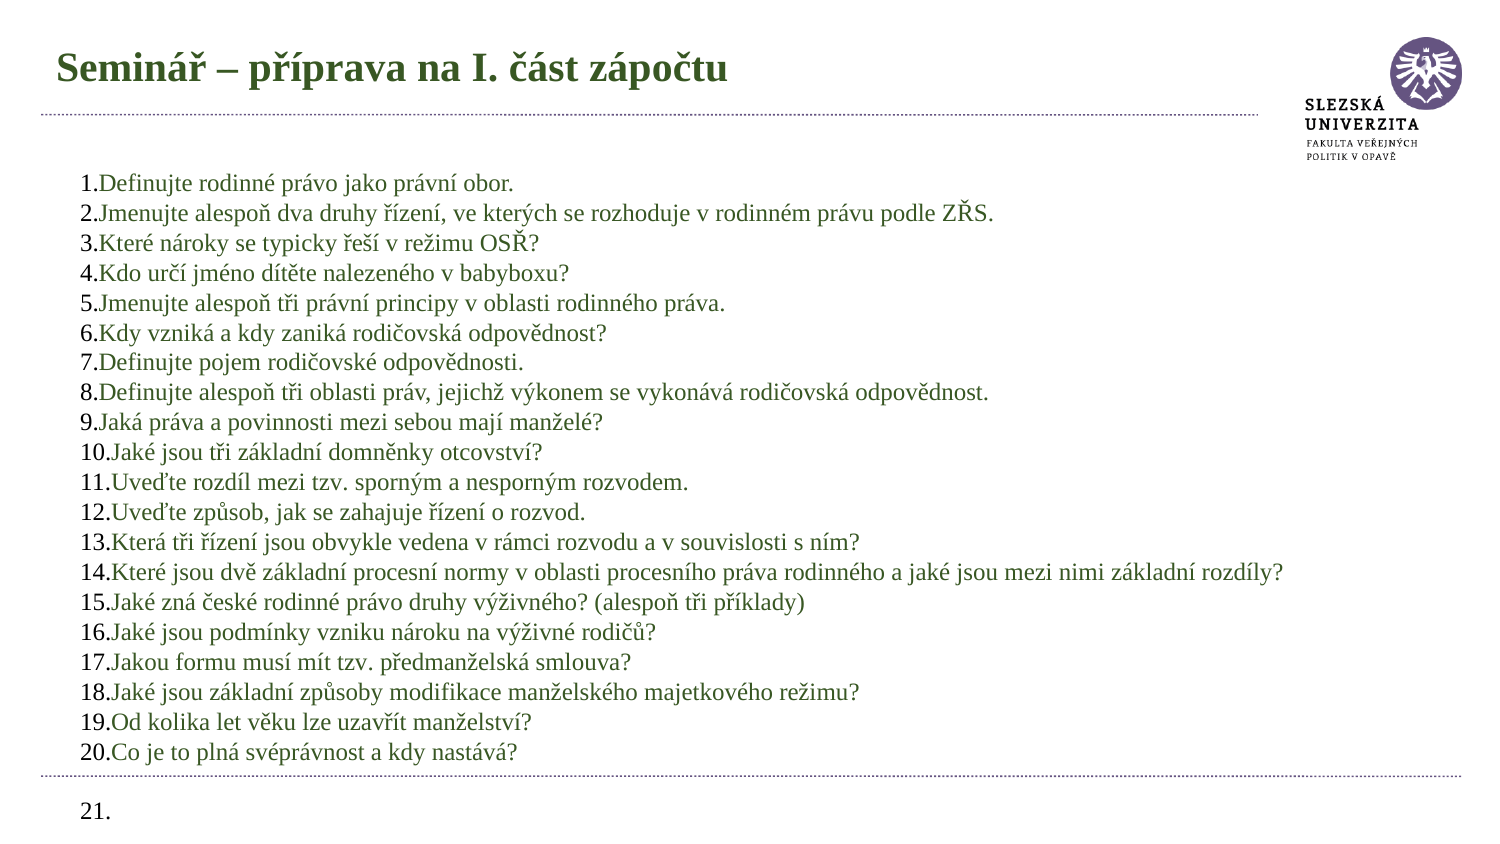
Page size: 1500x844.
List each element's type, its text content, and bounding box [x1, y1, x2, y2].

title Seminář – příprava na I. část zápočtu [41, 32, 1220, 116]
text_box Definujte rodinné právo jako právní obor. Jmenujte alespoň dva druhy řízení, ve kterých se rozhoduje v rodinném právu podle ZŘS. Které nároky se typicky řeší v režimu OSŘ? Kdo určí jméno dítěte nalezeného v babyboxu? Jmenujte alespoň tři právní principy v oblasti rodinného práva. Kdy vzniká a kdy zaniká rodičovská odpovědnost? Definujte pojem rodičovské odpovědnosti. Definujte alespoň tři oblasti práv, jejichž výkonem se vykonává rodičovská odpovědnost. Jaká práva a povinnosti mezi sebou mají manželé? Jaké jsou tři základní domněnky otcovství? Uveďte rozdíl mezi tzv. sporným a nesporným rozvodem. Uveďte způsob, jak se zahajuje řízení o rozvod. Která tři řízení jsou obvykle vedena v rámci rozvodu a v souvislosti s ním? Které jsou dvě základní procesní normy v oblasti procesního práva rodinného a jaké jsou mezi nimi základní rozdíly? Jaké zná české rodinné právo druhy výživného? (alespoň tři příklady) Jaké jsou podmínky vzniku nároku na výživné rodičů? Jakou formu musí mít tzv. předmanželská smlouva? Jaké jsou základní způsoby modifikace manželského majetkového režimu? Od kolika let věku lze uzavřít manželství? Co je to plná svéprávnost a kdy nastává? [64, 158, 1336, 844]
